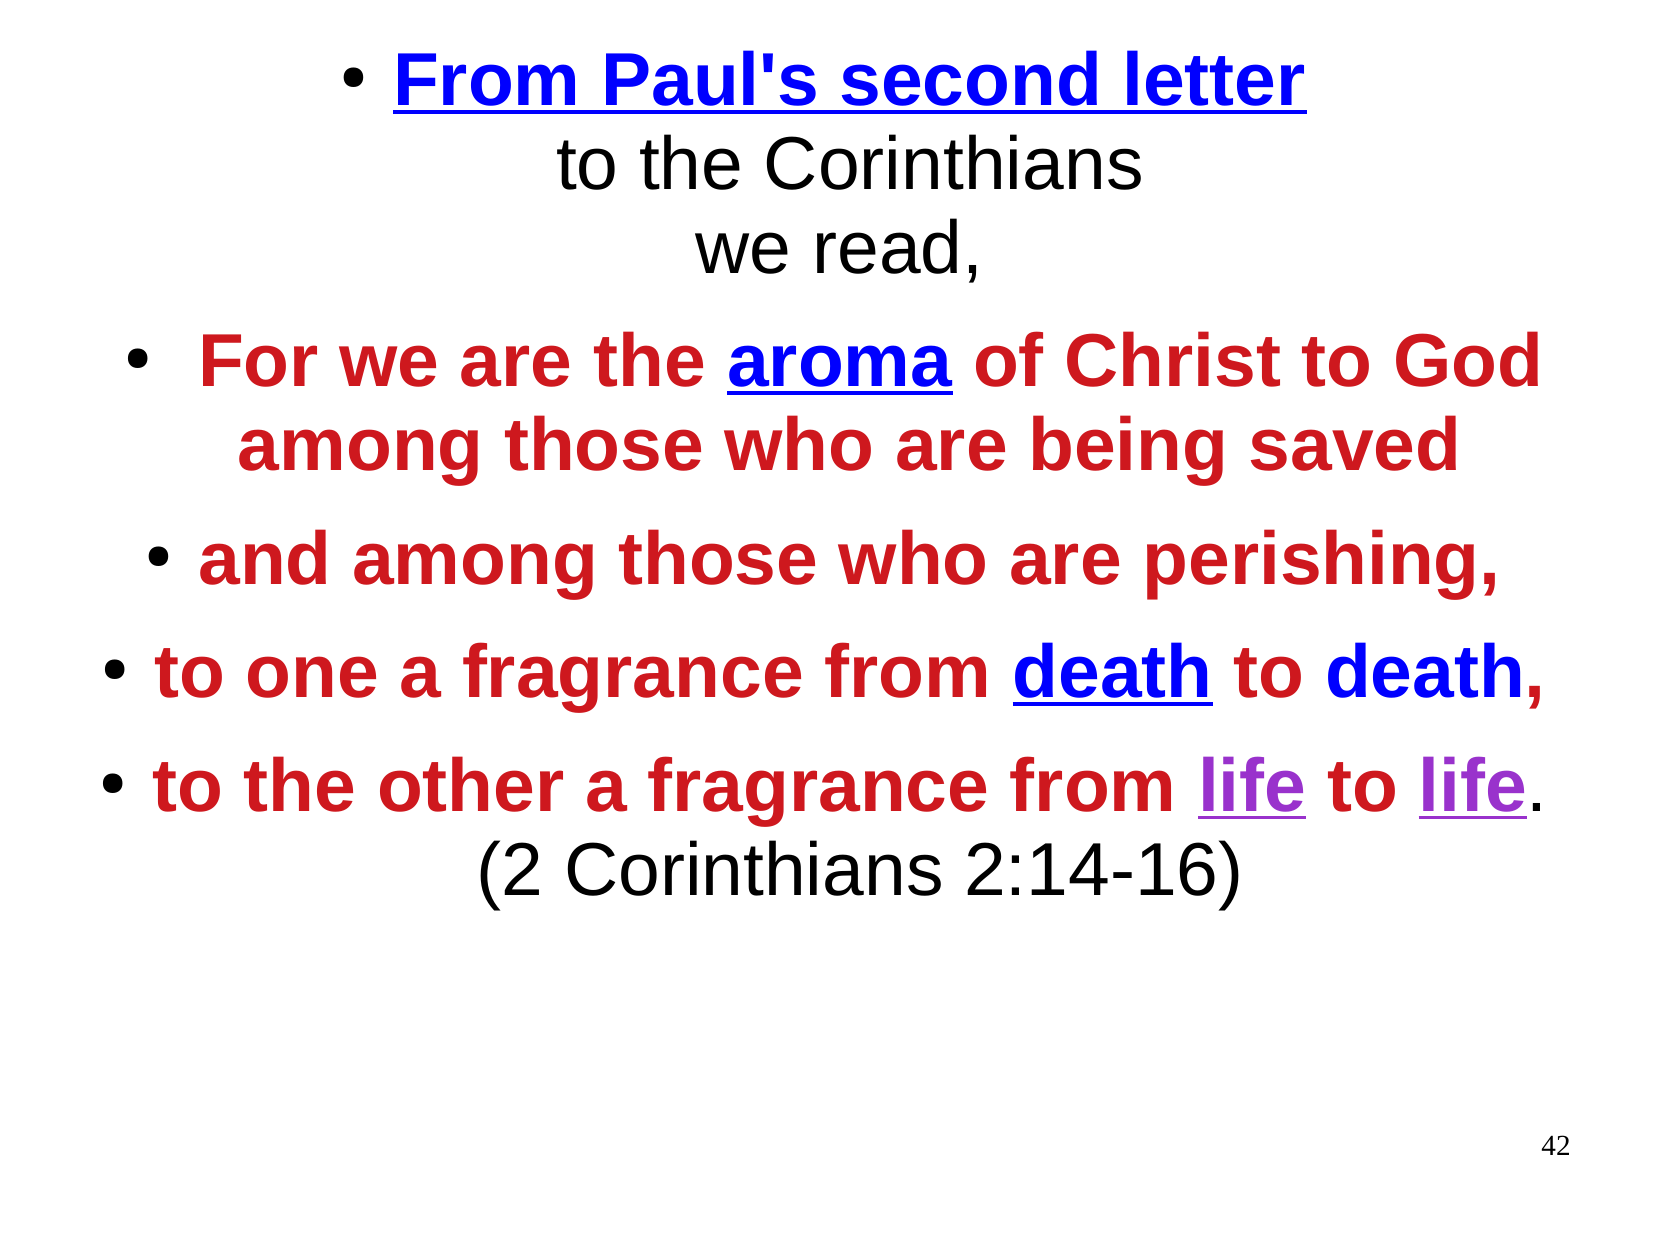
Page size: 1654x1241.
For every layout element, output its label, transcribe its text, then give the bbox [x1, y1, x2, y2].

list From Paul's second letter to the Corinthians we read, For we are the aroma of Christ to God among those who are being saved and among those who are perishing, to one a fragrance from death to death, to the other a fragrance from life to life. (2 Corinthians 2:14-16) [37, 37, 1613, 1238]
